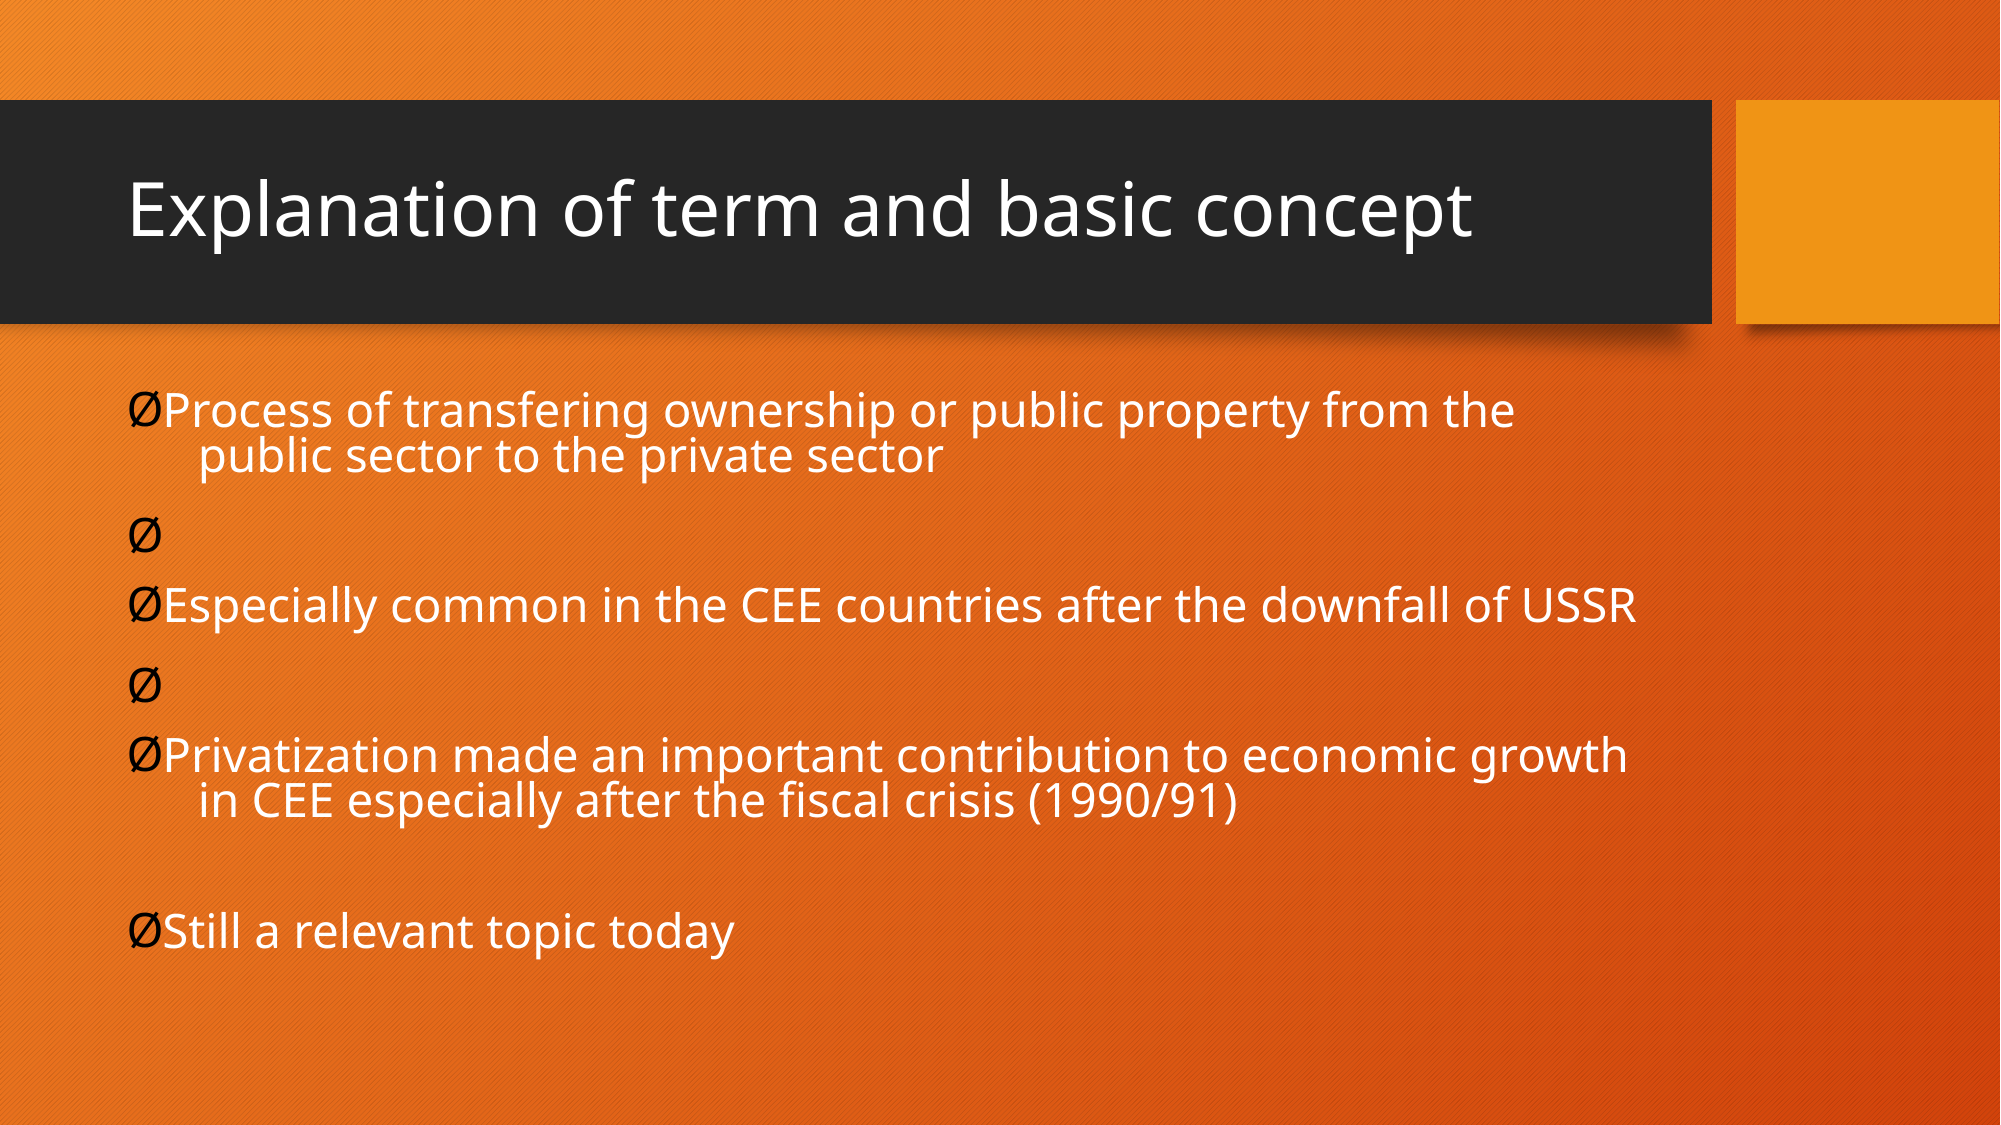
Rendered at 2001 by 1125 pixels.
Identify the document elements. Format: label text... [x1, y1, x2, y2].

title Explanation of term and basic concept [111, 123, 1689, 301]
list Process of transfering ownership or public property from the public sector to the private sector Especially common in the CEE countries after the downfall of USSR Privatization made an important contribution to economic growth in CEE especially after the fiscal crisis (1990/91) Still a relevant topic today [111, 383, 1689, 974]
